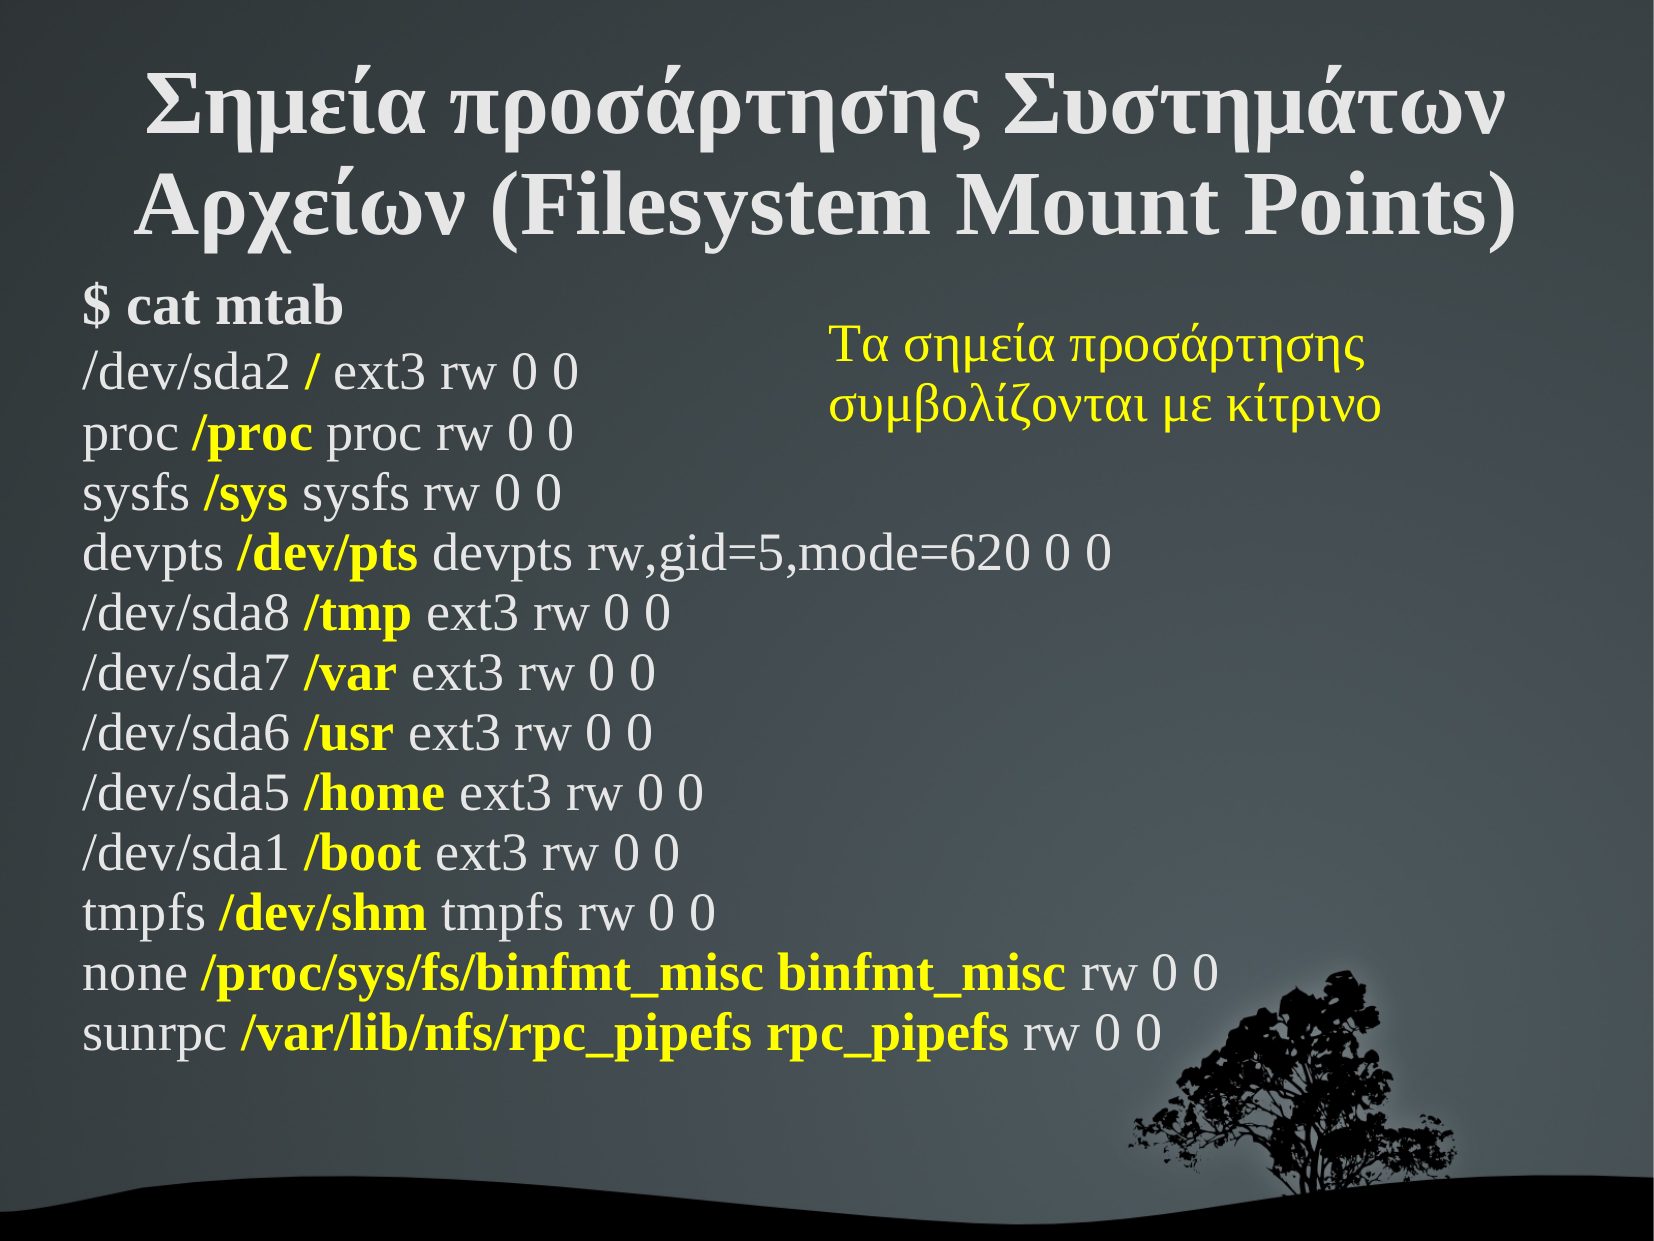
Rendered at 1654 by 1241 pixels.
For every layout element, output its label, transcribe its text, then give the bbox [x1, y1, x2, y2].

title Σημεία προσάρτησης Συστημάτων Αρχείων (Filesystem Mount Points) [82, 33, 1571, 273]
picture [0, 0, 1654, 1241]
text_box Τα σημεία προσάρτησης συμβολίζονται με κίτρινο [828, 313, 1596, 445]
list $ cat mtab /dev/sda2 / ext3 rw 0 0 proc /proc proc rw 0 0 sysfs /sys sysfs rw 0 0 devpts /dev/pts devpts rw,gid=5,mode=620 0 0 /dev/sda8 /tmp ext3 rw 0 0 /dev/sda7 /var ext3 rw 0 0 /dev/sda6 /usr ext3 rw 0 0 /dev/sda5 /home ext3 rw 0 0 /dev/sda1 /boot ext3 rw 0 0 tmpfs /dev/shm tmpfs rw 0 0 none /proc/sys/fs/binfmt_misc binfmt_misc rw 0 0 sunrpc /var/lib/nfs/rpc_pipefs rpc_pipefs rw 0 0 [82, 273, 1571, 1200]
